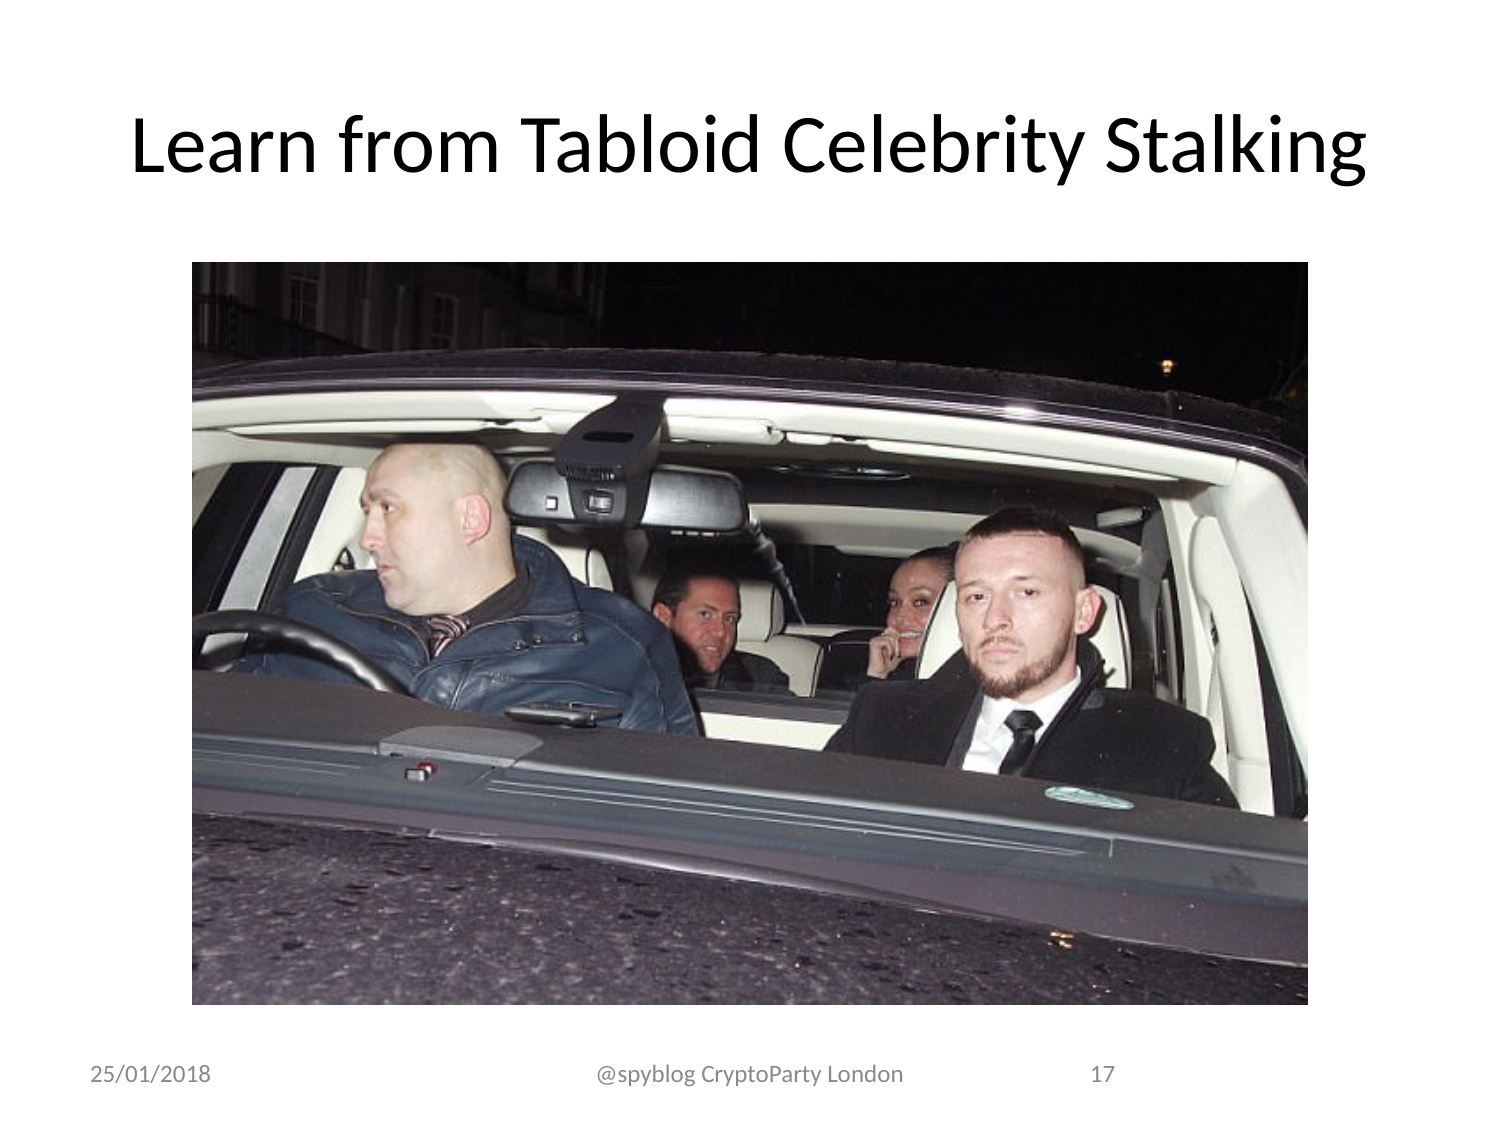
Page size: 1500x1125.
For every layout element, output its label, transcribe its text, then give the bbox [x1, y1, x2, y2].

text_box ‹#› [1074, 1042, 1426, 1103]
title Learn from Tabloid Celebrity Stalking [75, 45, 1426, 233]
text_box 25/01/2018 [75, 1042, 426, 1103]
text_box @spyblog CryptoParty London [512, 1042, 988, 1103]
picture [192, 262, 1308, 1005]
